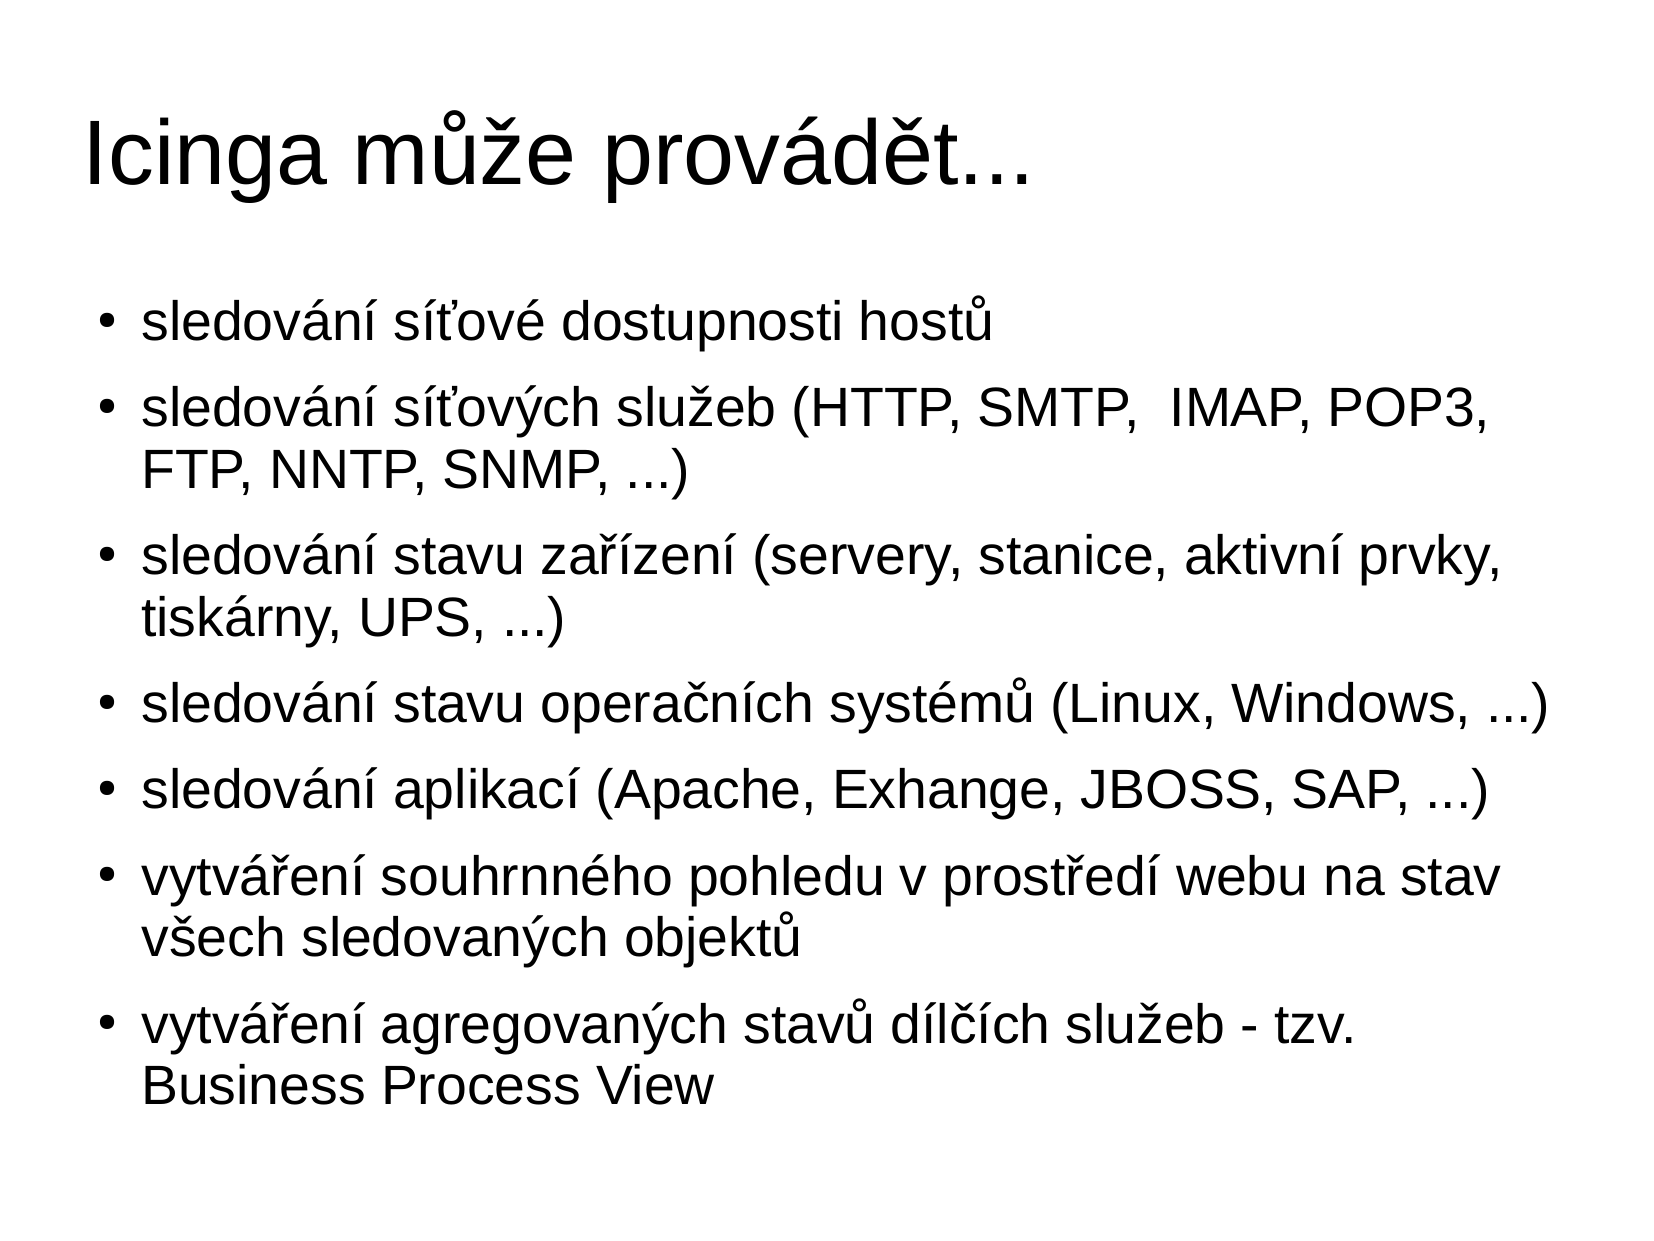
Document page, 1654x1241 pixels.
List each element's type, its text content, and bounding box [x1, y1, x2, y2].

title Icinga může provádět... [82, 49, 1571, 257]
list sledování síťové dostupnosti hostů sledování síťových služeb (HTTP, SMTP, IMAP, POP3, FTP, NNTP, SNMP, ...) sledování stavu zařízení (servery, stanice, aktivní prvky, tiskárny, UPS, ...) sledování stavu operačních systémů (Linux, Windows, ...) sledování aplikací (Apache, Exhange, JBOSS, SAP, ...) vytváření souhrnného pohledu v prostředí webu na stav všech sledovaných objektů vytváření agregovaných stavů dílčích služeb - tzv. Business Process View [82, 290, 1571, 1152]
